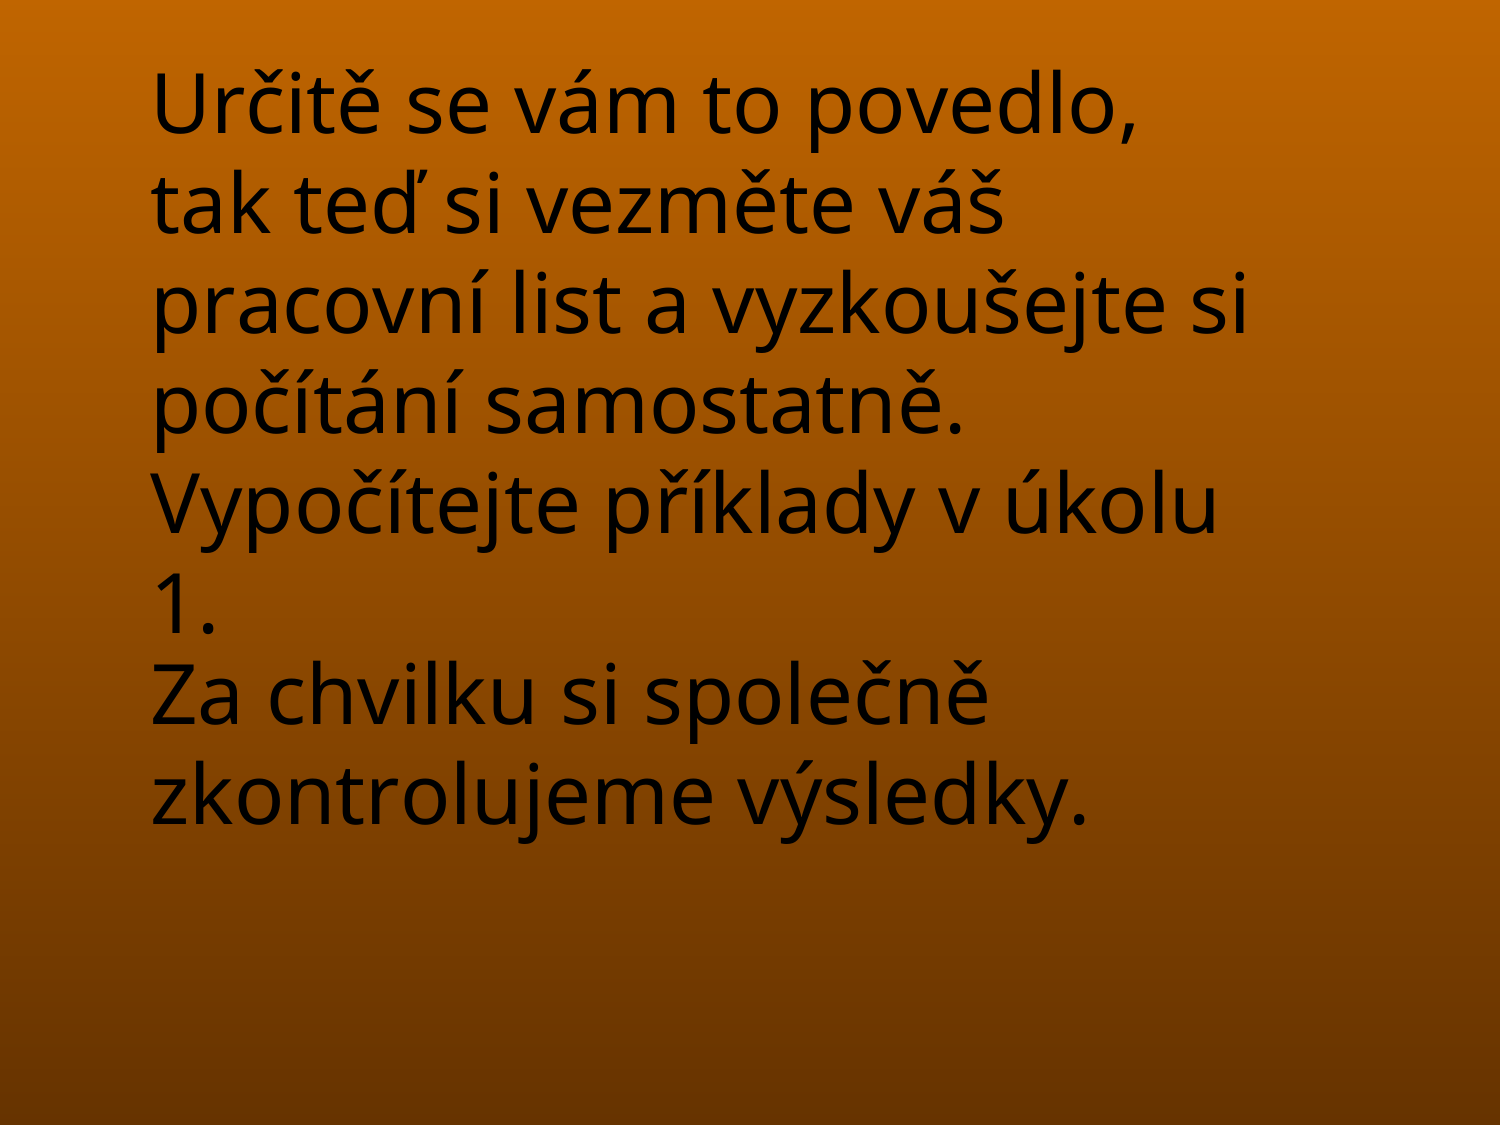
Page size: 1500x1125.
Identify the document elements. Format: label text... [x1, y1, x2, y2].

text_box Určitě se vám to povedlo, tak teď si vezměte váš pracovní list a vyzkoušejte si počítání samostatně. Vypočítejte příklady v úkolu 1. [135, 42, 1282, 658]
text_box Za chvilku si společně zkontrolujeme výsledky. [135, 633, 1258, 849]
